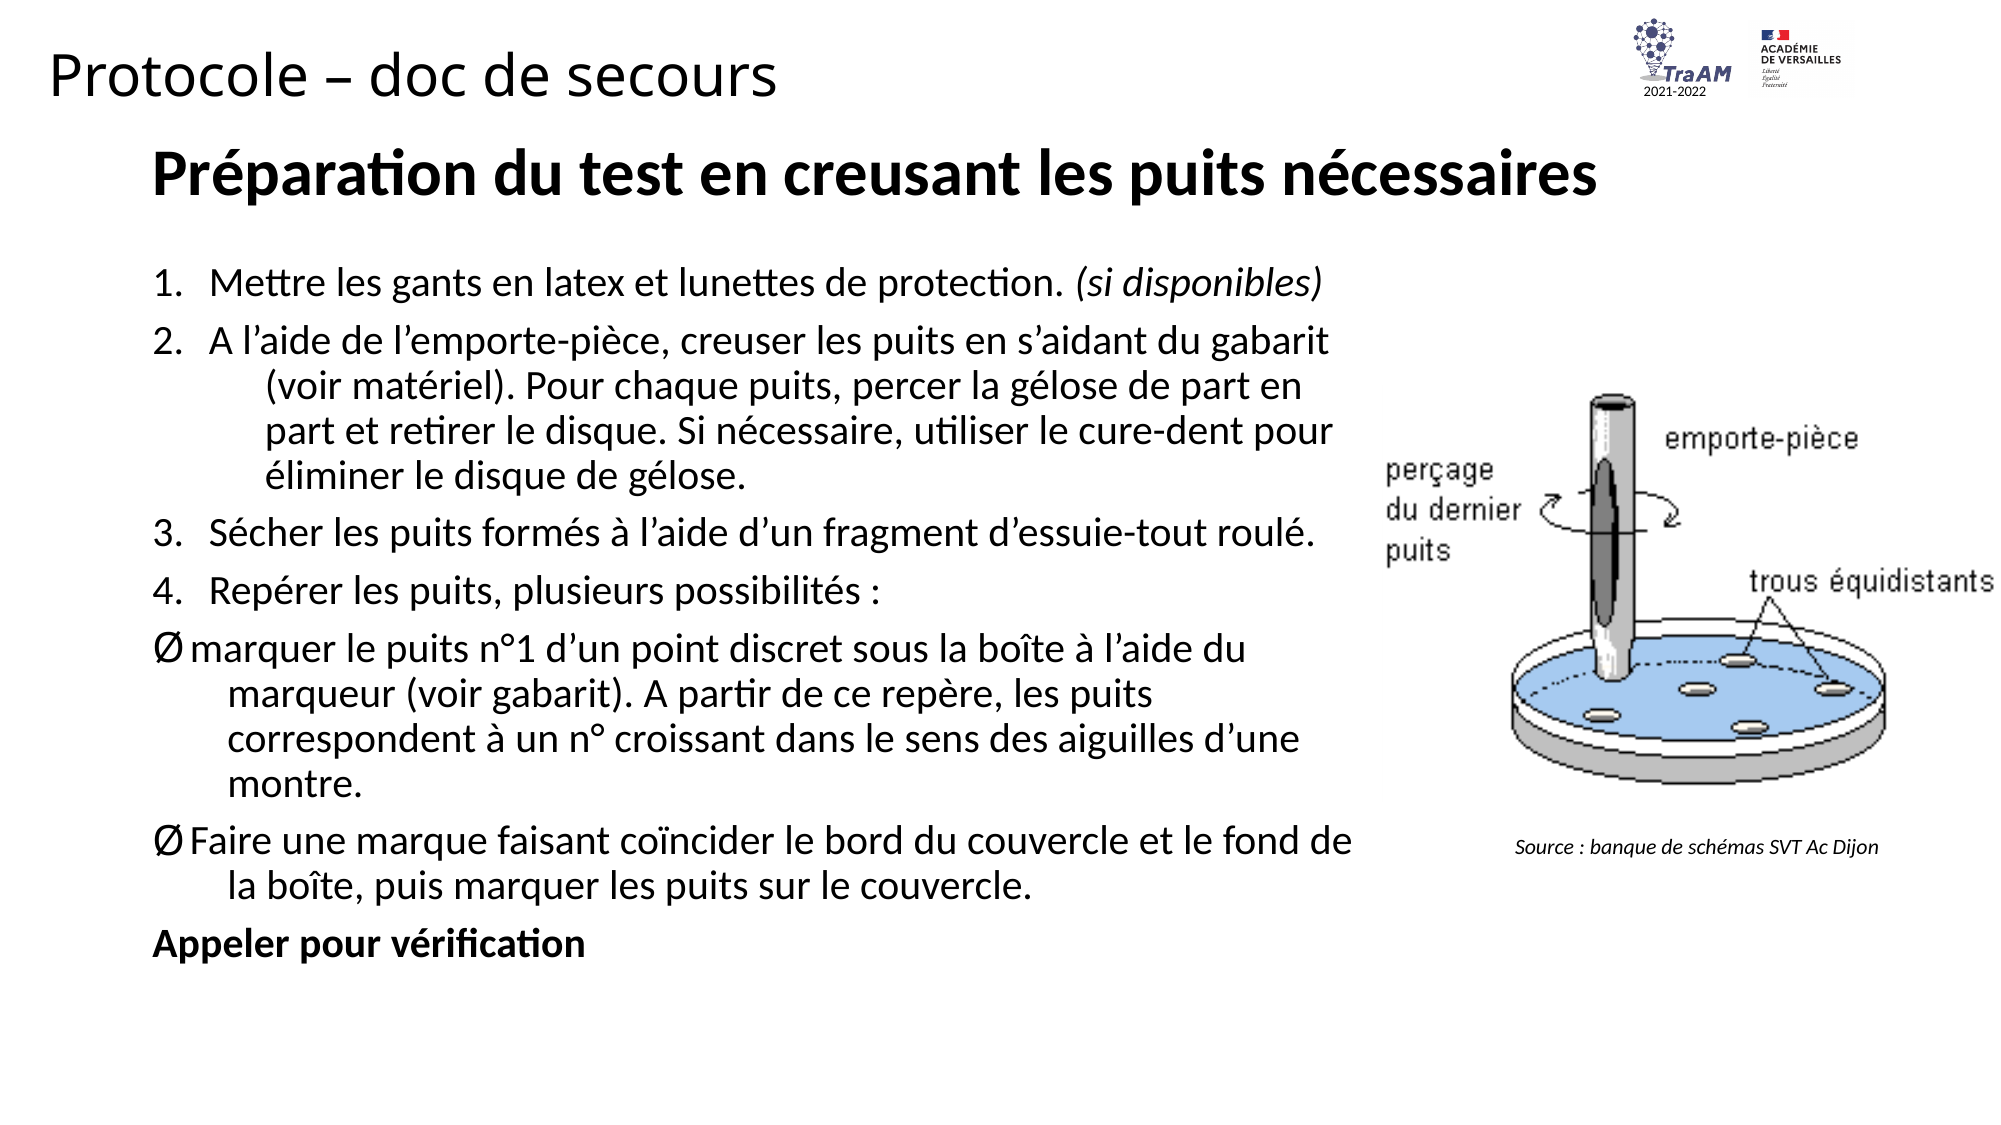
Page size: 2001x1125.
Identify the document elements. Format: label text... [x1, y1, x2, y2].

text_box Protocole – doc de secours [33, 30, 813, 125]
picture [1381, 385, 2000, 802]
title Préparation du test en creusant les puits nécessaires [137, 109, 1863, 239]
text_box Source : banque de schémas SVT Ac Dijon [1500, 825, 1926, 867]
list Mettre les gants en latex et lunettes de protection. (si disponibles) A l’aide de l’emporte-pièce, creuser les puits en s’aidant du gabarit (voir matériel). Pour chaque puits, percer la gélose de part en part et retirer le disque. Si nécessaire, utiliser le cure-dent pour éliminer le disque de gélose. Sécher les puits formés à l’aide d’un fragment d’essuie-tout roulé. Repérer les puits, plusieurs possibilités : marquer le puits n°1 d’un point discret sous la boîte à l’aide du marqueur (voir gabarit). A partir de ce repère, les puits correspondent à un n° croissant dans le sens des aiguilles d’une montre. Faire une marque faisant coïncider le bord du couvercle et le fond de la boîte, puis marquer les puits sur le couvercle. Appeler pour vérification [137, 252, 1382, 1066]
